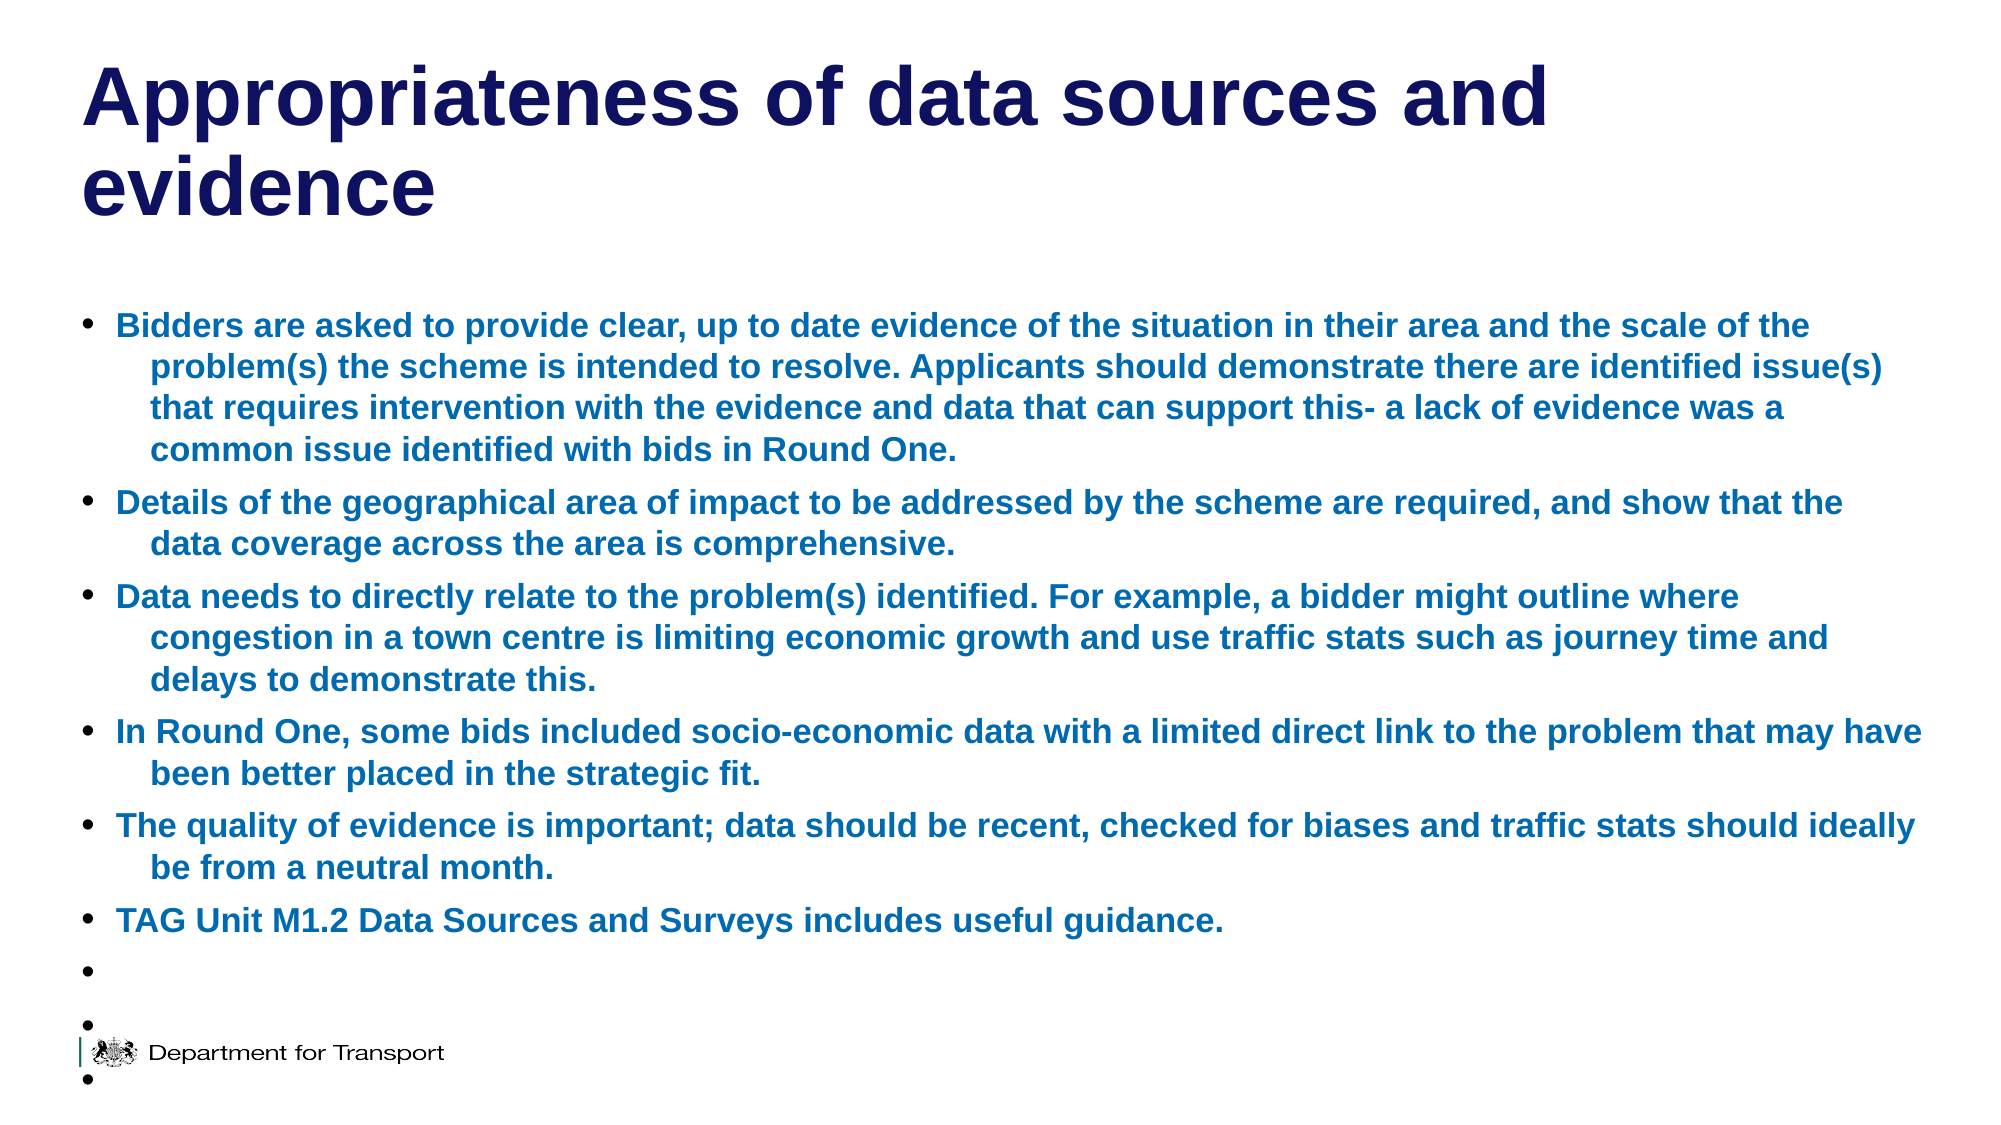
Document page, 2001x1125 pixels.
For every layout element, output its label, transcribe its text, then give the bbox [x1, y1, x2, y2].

list Bidders are asked to provide clear, up to date evidence of the situation in their area and the scale of the problem(s) the scheme is intended to resolve. Applicants should demonstrate there are identified issue(s) that requires intervention with the evidence and data that can support this- a lack of evidence was a common issue identified with bids in Round One. Details of the geographical area of impact to be addressed by the scheme are required, and show that the data coverage across the area is comprehensive. Data needs to directly relate to the problem(s) identified. For example, a bidder might outline where congestion in a town centre is limiting economic growth and use traffic stats such as journey time and delays to demonstrate this. In Round One, some bids included socio-economic data with a limited direct link to the problem that may have been better placed in the strategic fit. The quality of evidence is important; data should be recent, checked for biases and traffic stats should ideally be from a neutral month. TAG Unit M1.2 Data Sources and Surveys includes useful guidance. [81, 302, 1924, 941]
title Appropriateness of data sources and evidence​ [81, 53, 1922, 259]
